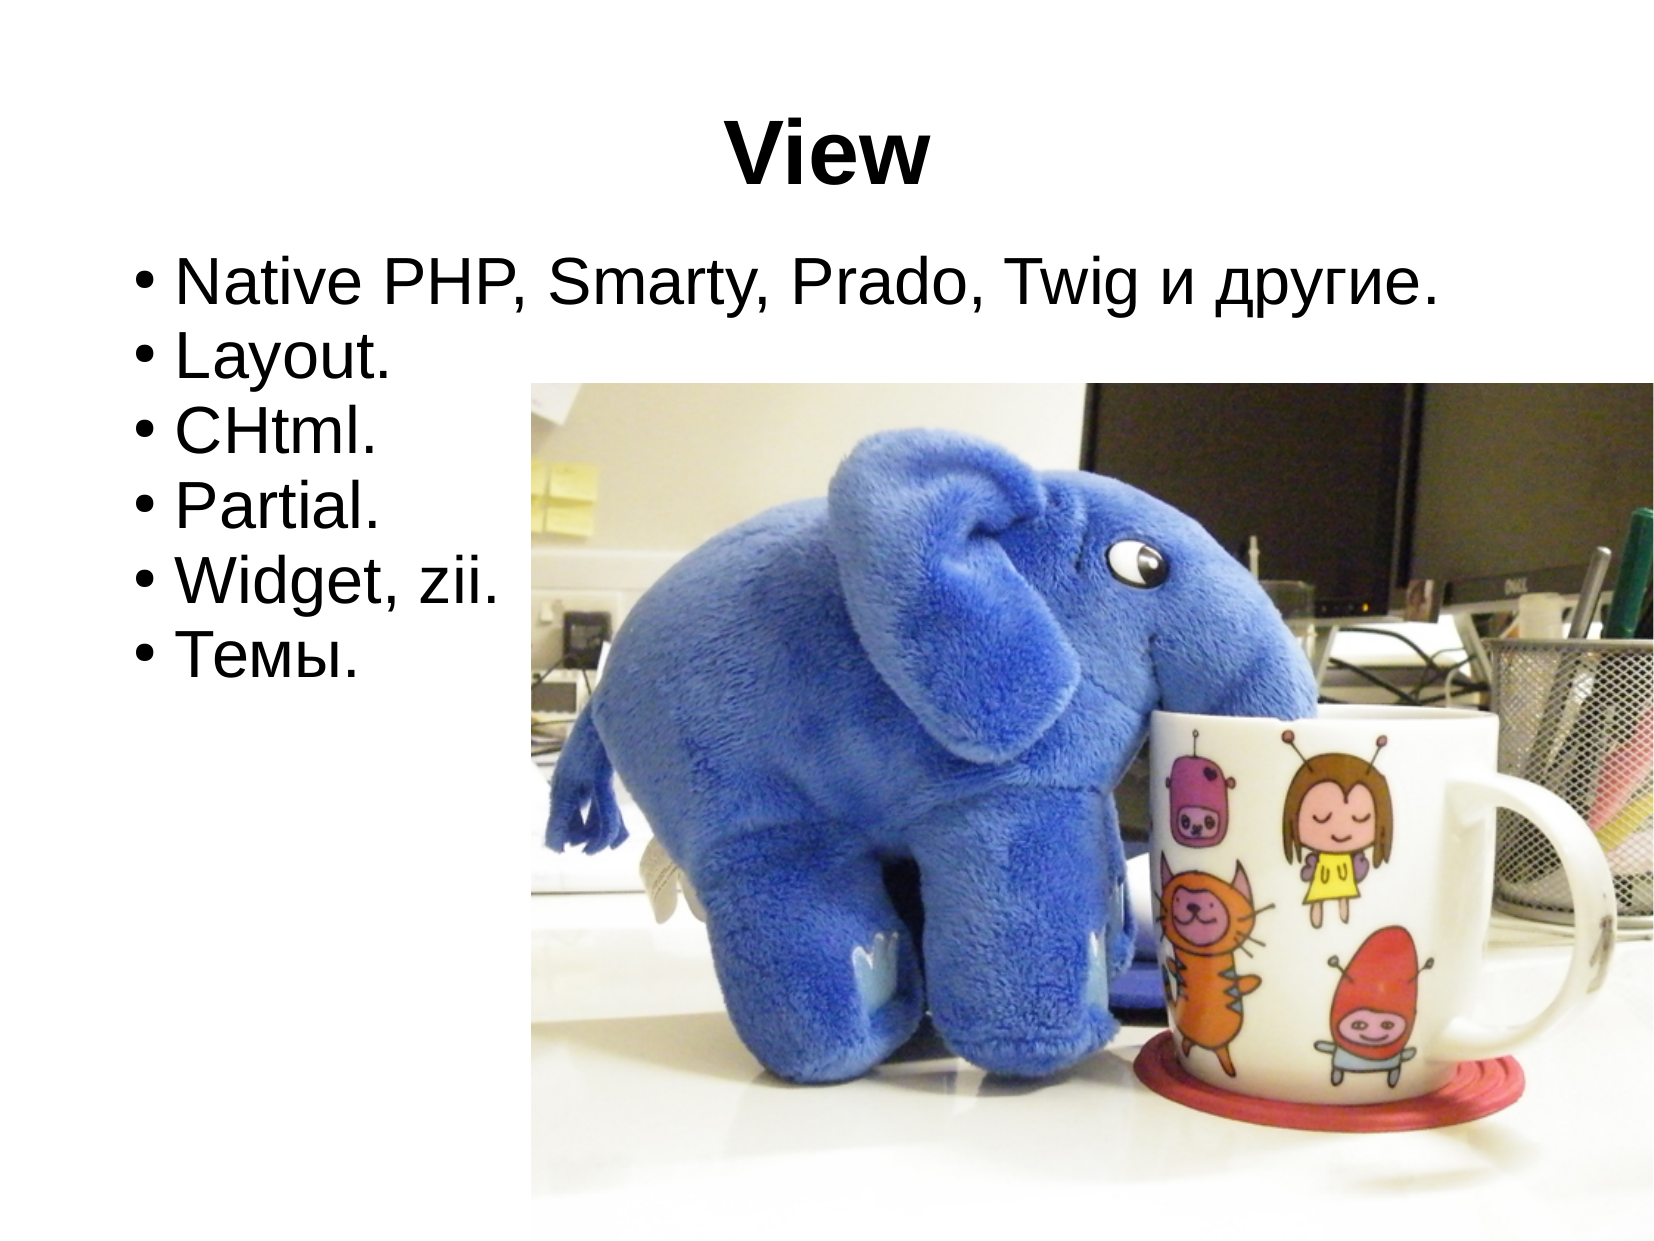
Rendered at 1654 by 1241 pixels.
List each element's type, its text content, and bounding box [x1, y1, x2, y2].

picture [531, 383, 1654, 1241]
title View [82, 56, 1571, 250]
text_box Native PHP, Smarty, Prado, Twig и другие. Layout. CHtml. Partial. Widget, zii. Темы. [118, 236, 1595, 700]
